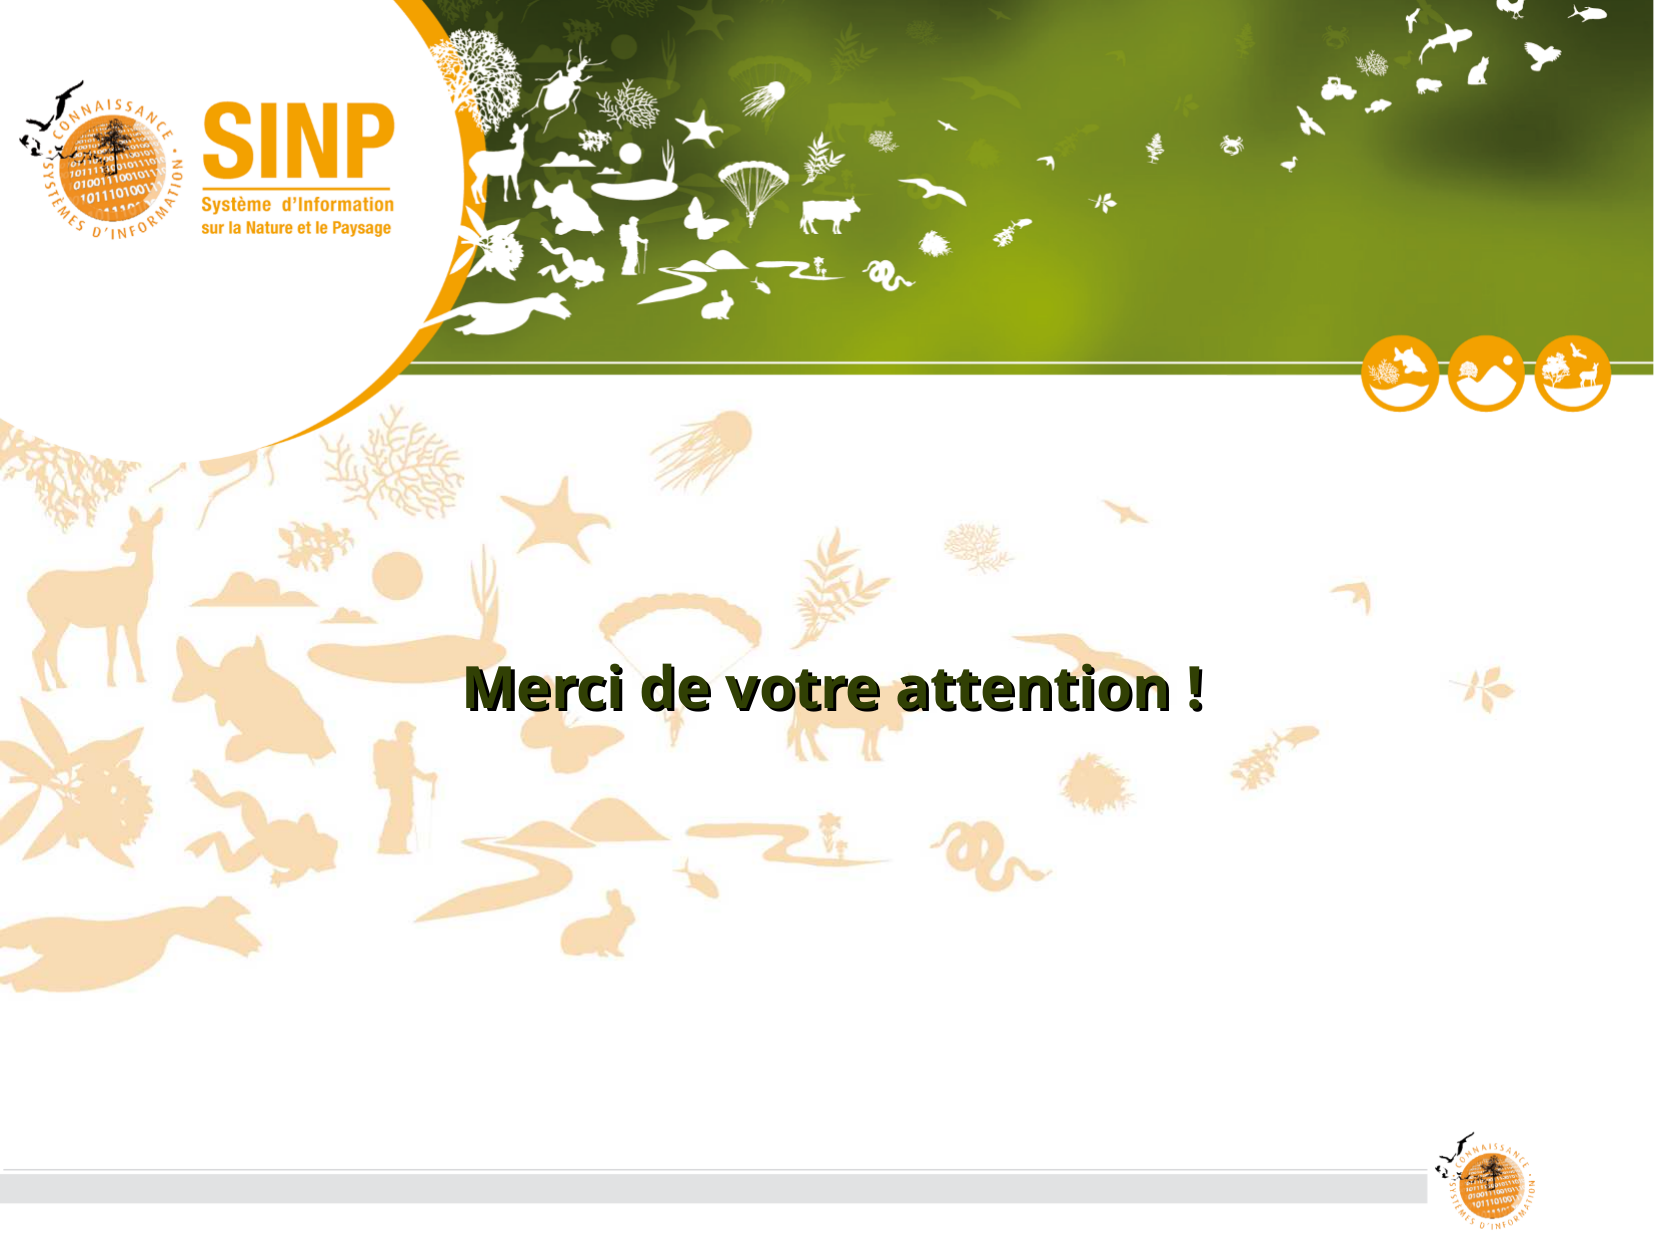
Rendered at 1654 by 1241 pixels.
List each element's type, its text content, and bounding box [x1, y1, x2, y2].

subtitle Merci de votre attention ! [88, 620, 1577, 945]
picture [0, 0, 1654, 1241]
